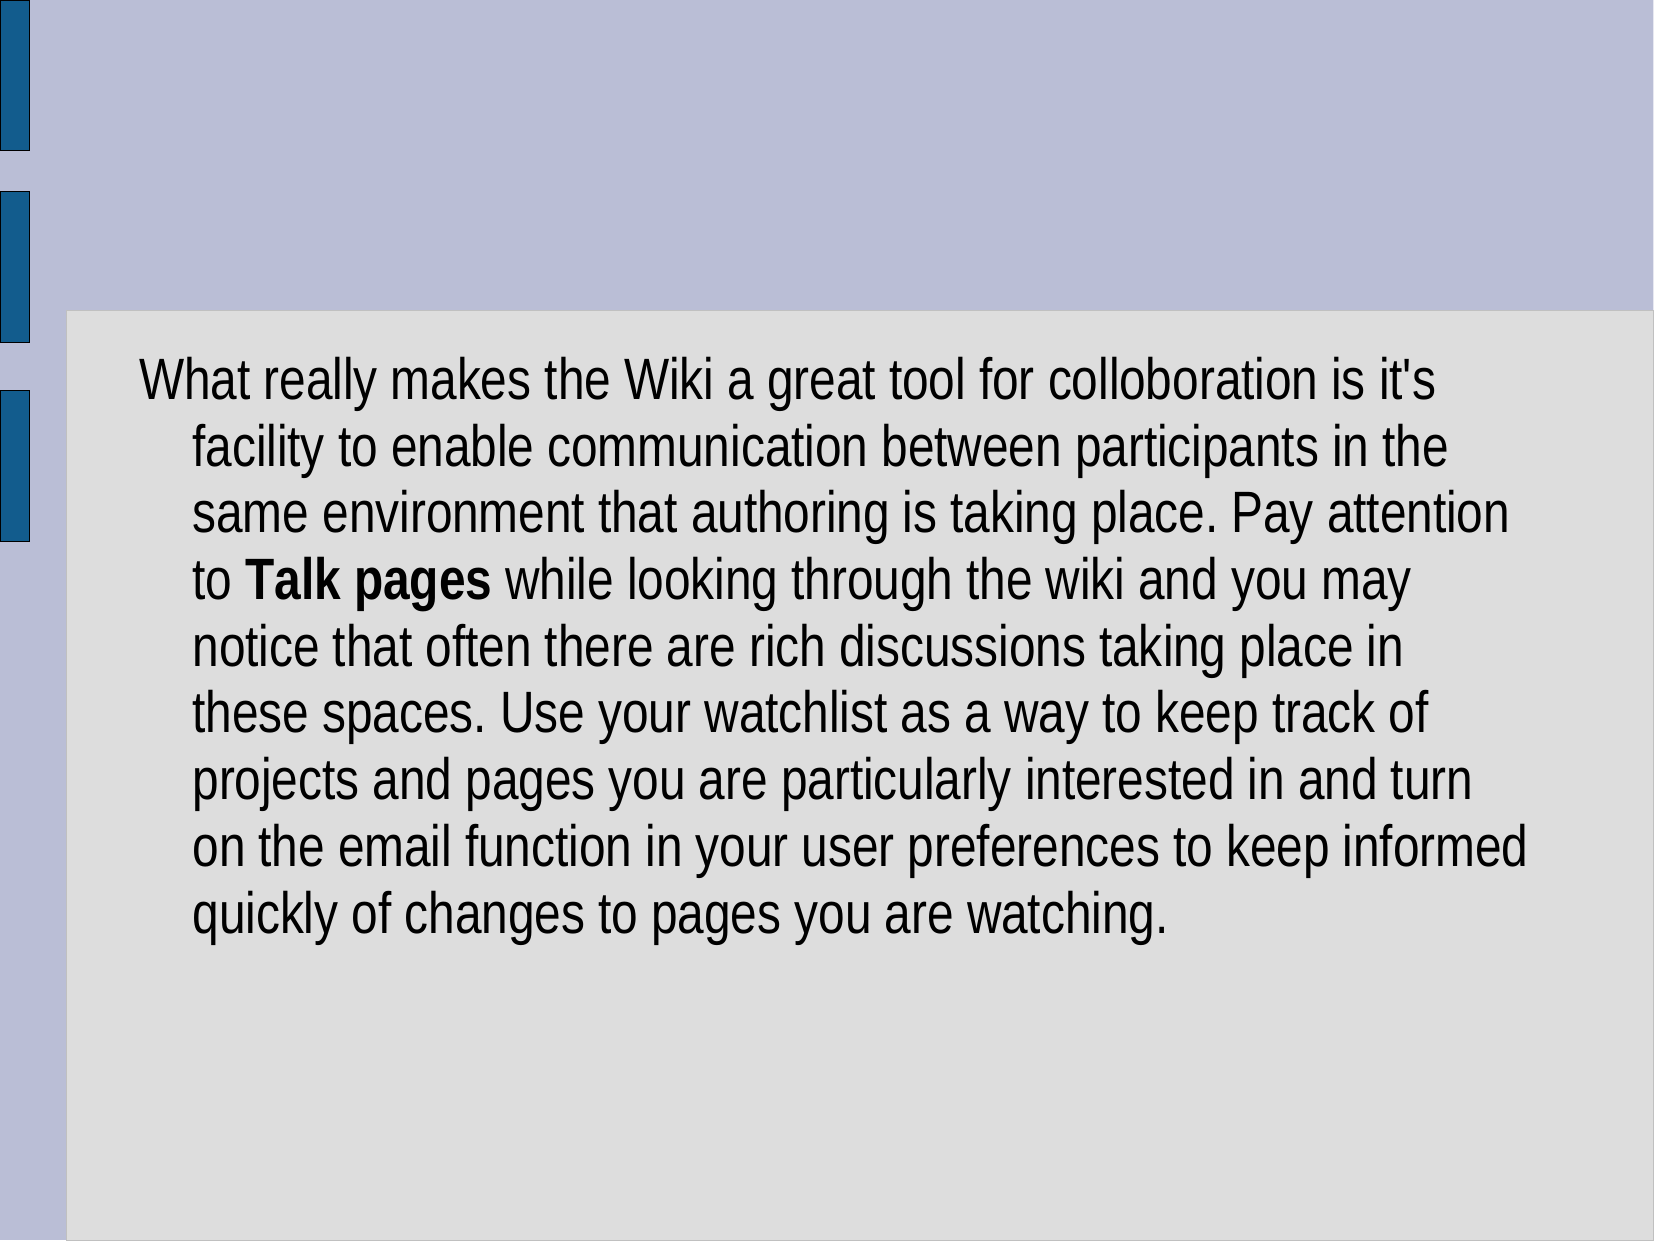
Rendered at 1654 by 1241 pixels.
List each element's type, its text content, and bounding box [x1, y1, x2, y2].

list What really makes the Wiki a great tool for colloboration is it's facility to enable communication between participants in the same environment that authoring is taking place. Pay attention to Talk pages while looking through the wiki and you may notice that often there are rich discussions taking place in these spaces. Use your watchlist as a way to keep track of projects and pages you are particularly interested in and turn on the email function in your user preferences to keep informed quickly of changes to pages you are watching. [121, 344, 1534, 1127]
